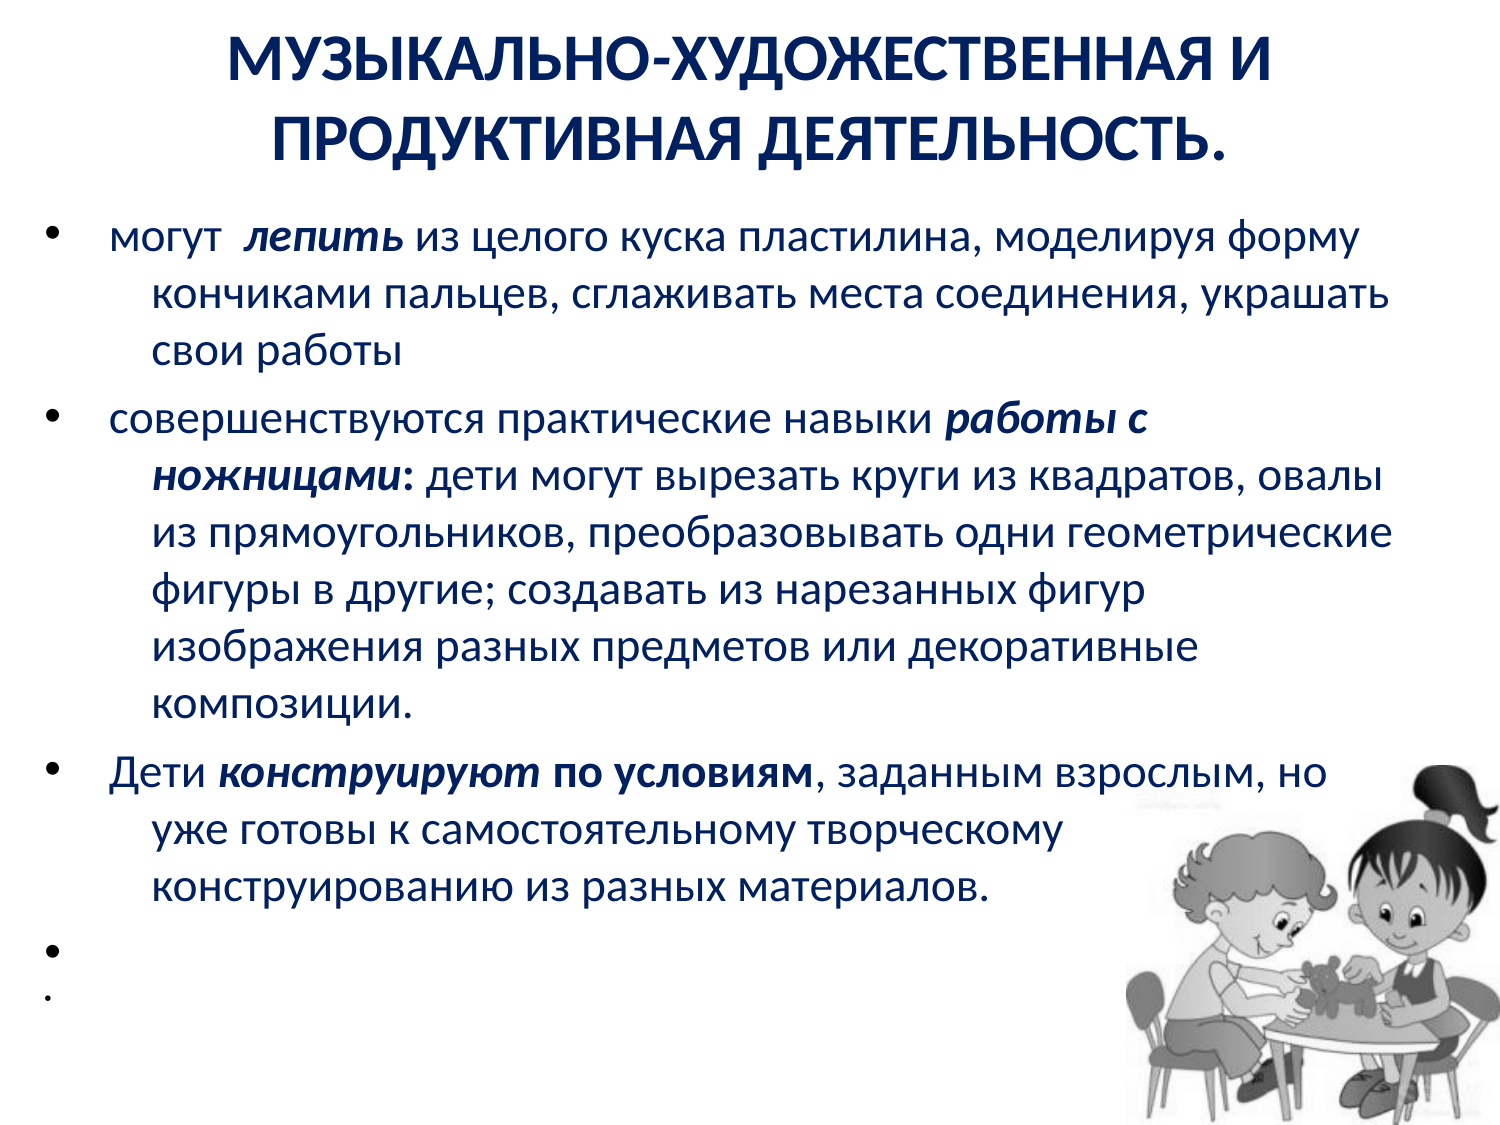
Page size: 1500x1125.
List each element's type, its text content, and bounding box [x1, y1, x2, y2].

title МУЗЫКАЛЬНО-ХУДОЖЕСТВЕННАЯ И ПРОДУКТИВНАЯ ДЕЯТЕЛЬНОСТЬ. [0, 0, 1500, 188]
picture [1126, 765, 1500, 1125]
list могут лепить из целого куска пластилина, моделируя форму кончиками пальцев, сглаживать места соединения, украшать свои работы совершенствуются практические навыки работы с ножницами: дети могут вырезать круги из квадратов, овалы из прямоугольников, преобразовывать одни геометрические фигуры в другие; создавать из нарезанных фигур изображения разных предметов или декоративные композиции. Дети конструируют по условиям, заданным взрослым, но уже готовы к самостоятельному творческому конструированию из разных материалов. [29, 196, 1430, 989]
